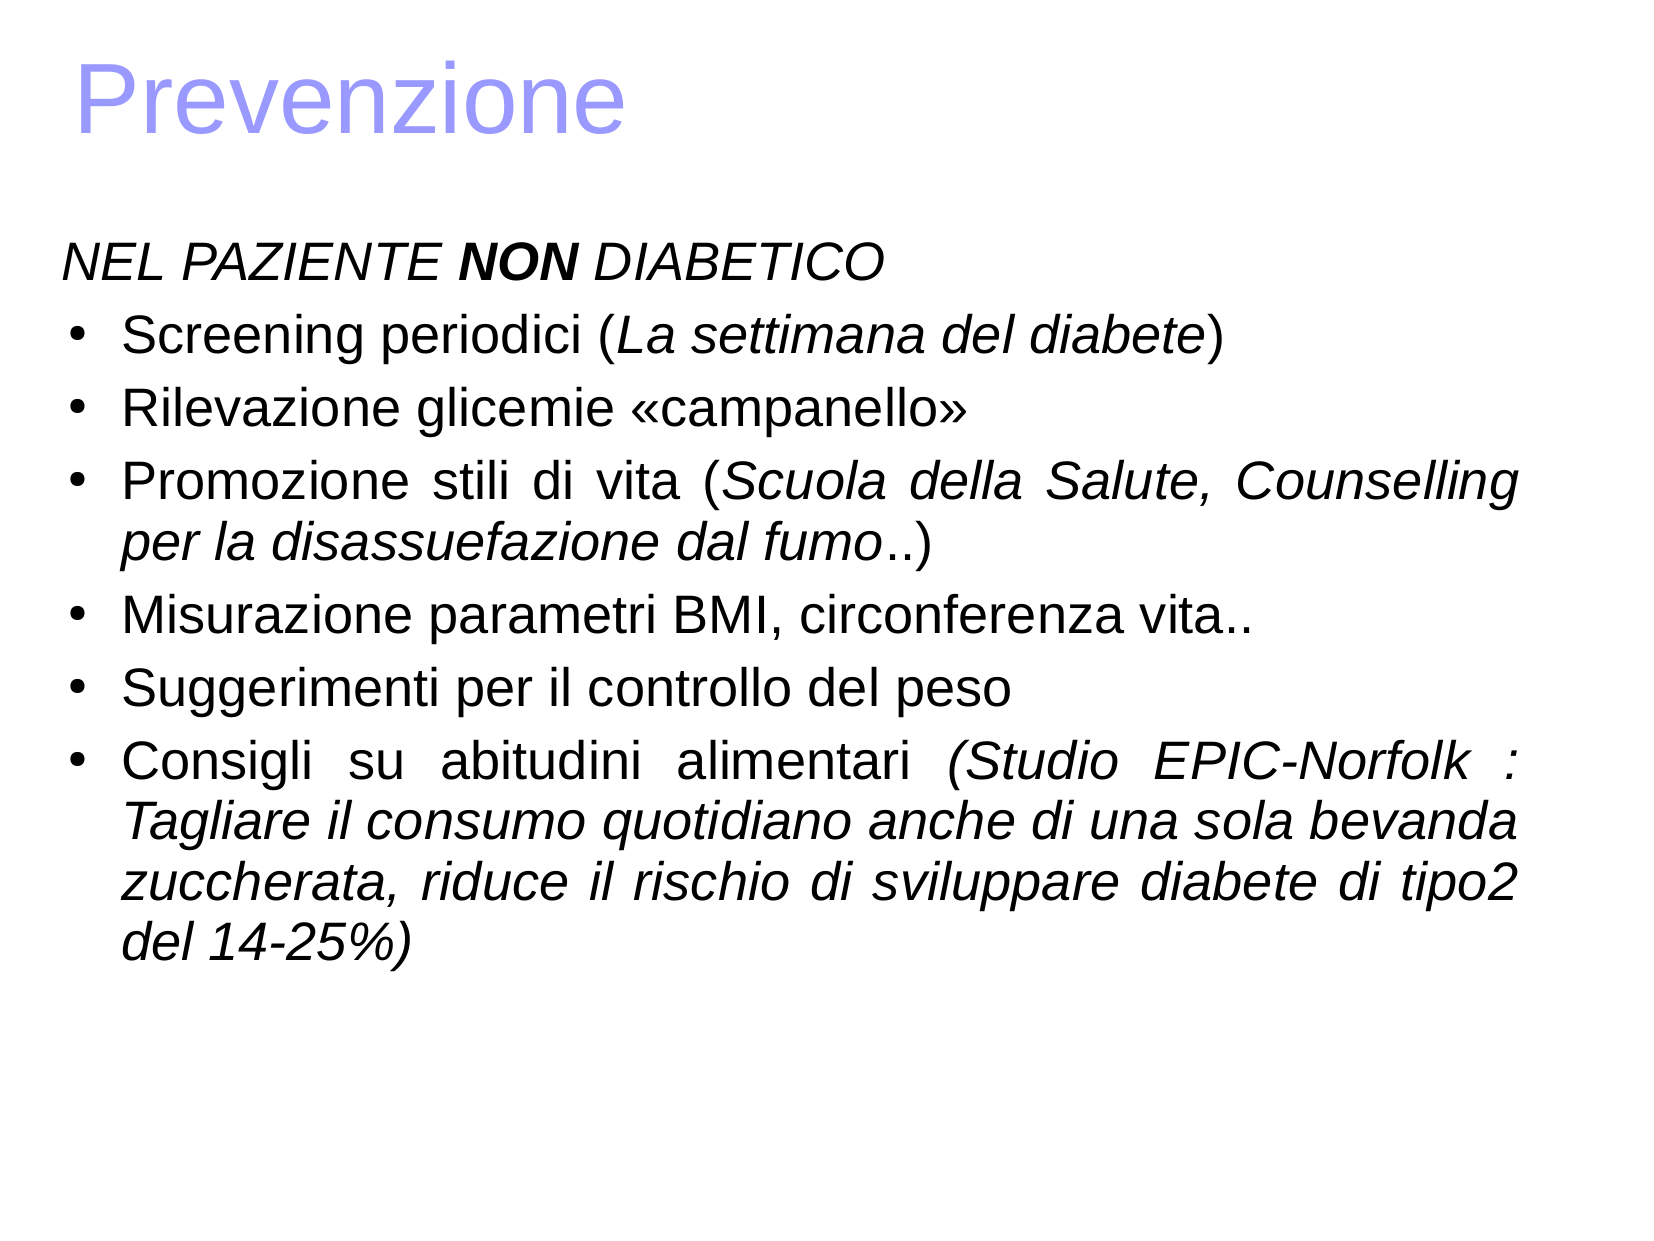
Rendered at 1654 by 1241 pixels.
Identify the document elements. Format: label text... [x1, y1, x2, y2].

text_box Prevenzione [59, 35, 1146, 162]
text_box NEL PAZIENTE NON DIABETICO Screening periodici (La settimana del diabete) Rilevazione glicemie «campanello» Promozione stili di vita (Scuola della Salute, Counselling per la disassuefazione dal fumo..) Misurazione parametri BMI, circonferenza vita.. Suggerimenti per il controllo del peso Consigli su abitudini alimentari (Studio EPIC-Norfolk : Tagliare il consumo quotidiano anche di una sola bevanda zuccherata, riduce il rischio di sviluppare diabete di tipo2 del 14-25%) [35, 224, 1536, 1131]
